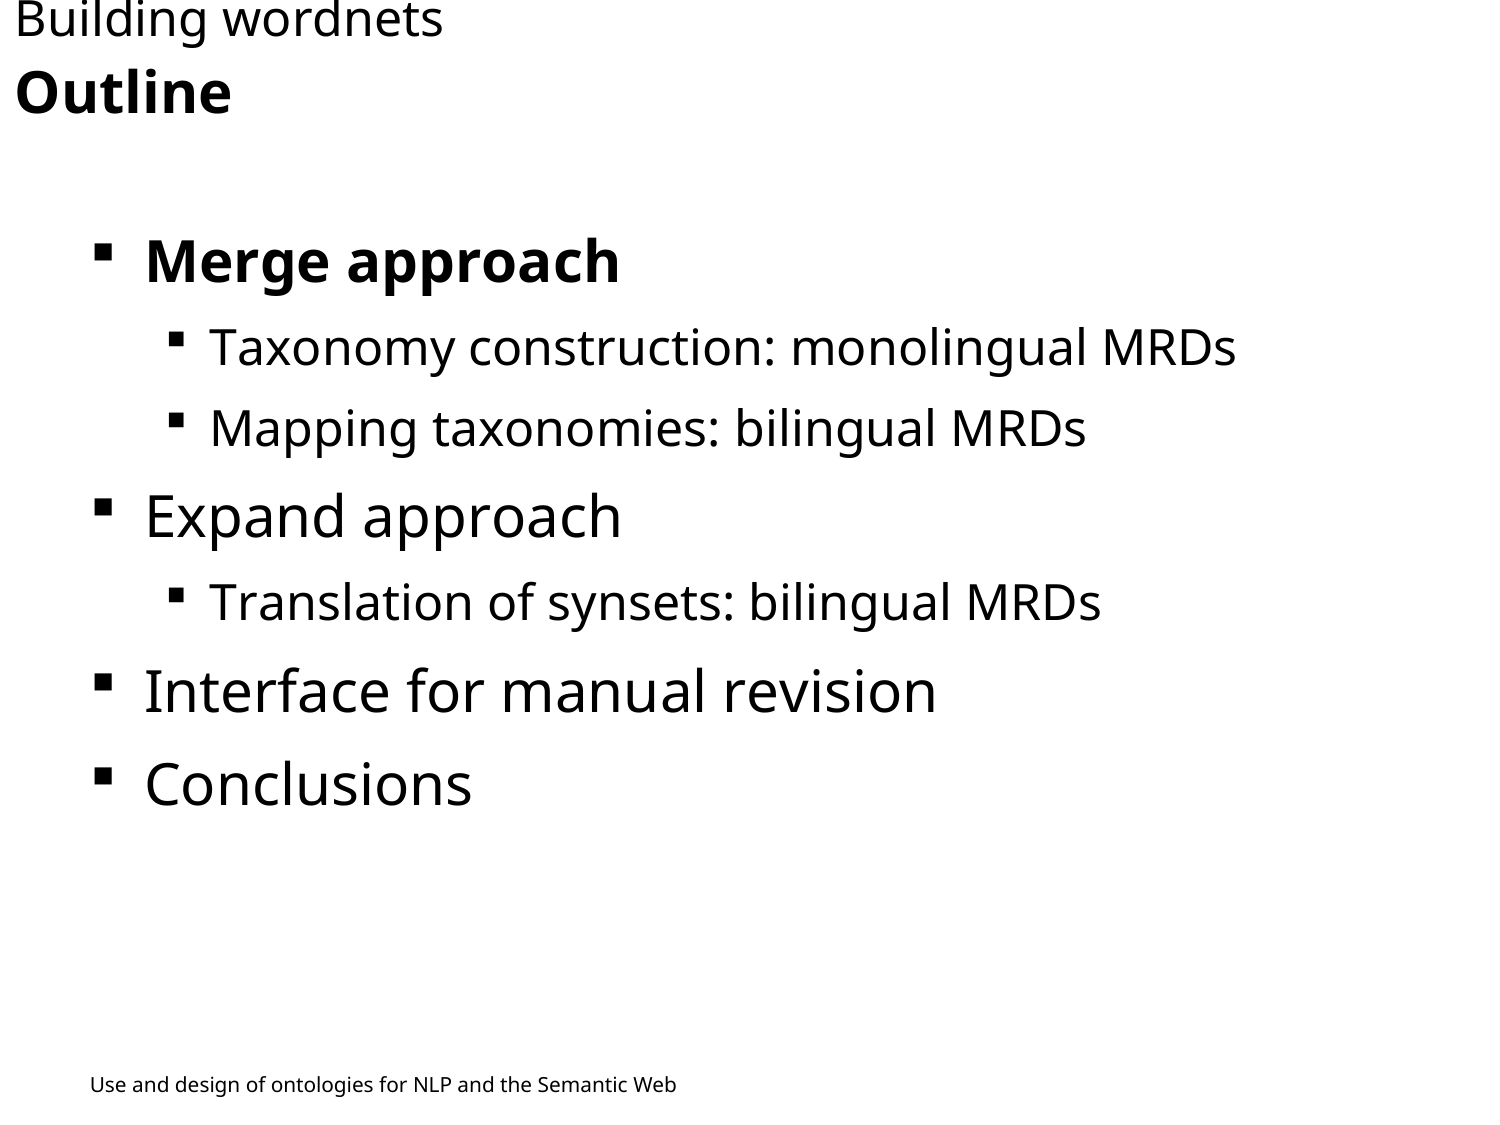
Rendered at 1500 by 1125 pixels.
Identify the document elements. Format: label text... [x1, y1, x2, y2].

title Building wordnets Outline [0, 0, 1400, 138]
list Merge approach Taxonomy construction: monolingual MRDs Mapping taxonomies: bilingual MRDs Expand approach Translation of synsets: bilingual MRDs Interface for manual revision Conclusions [75, 212, 1438, 1000]
